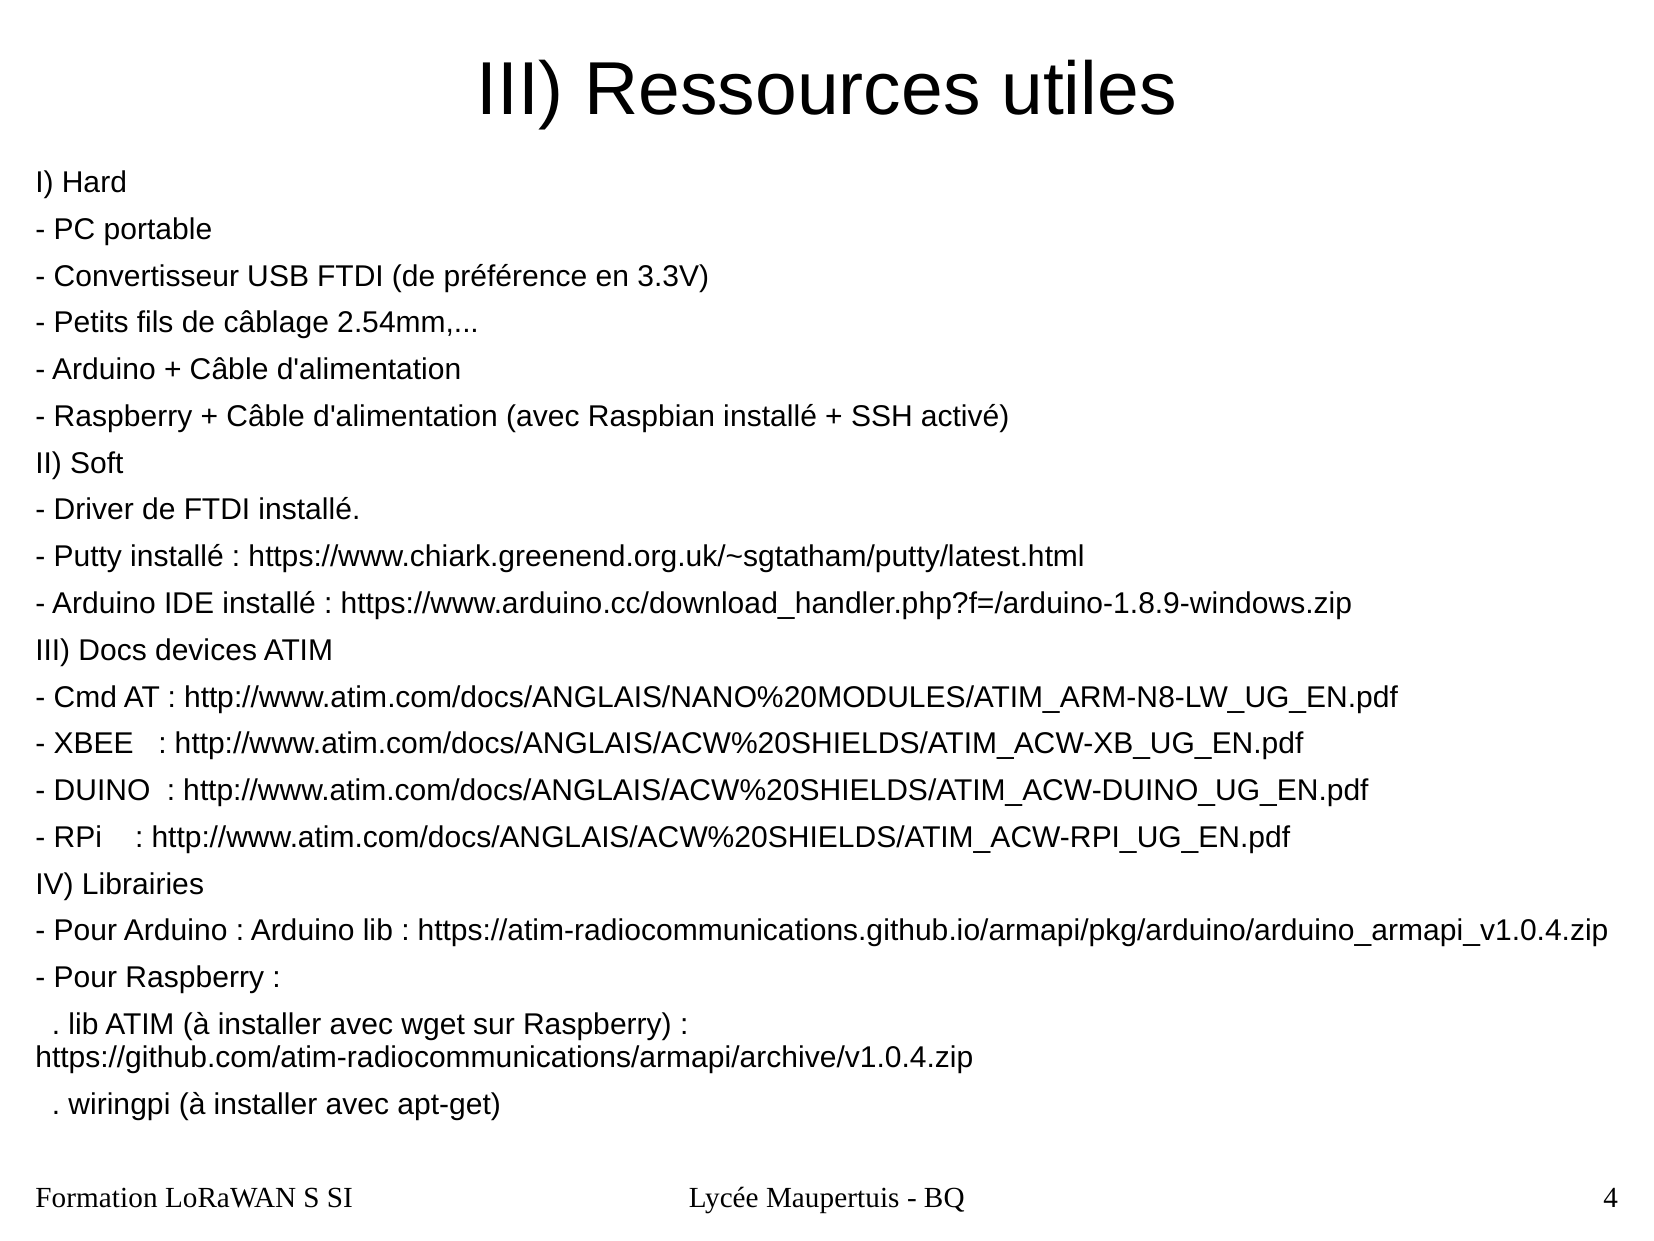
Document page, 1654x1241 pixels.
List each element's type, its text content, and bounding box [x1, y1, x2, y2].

list I) Hard - PC portable - Convertisseur USB FTDI (de préférence en 3.3V) - Petits fils de câblage 2.54mm,... - Arduino + Câble d'alimentation - Raspberry + Câble d'alimentation (avec Raspbian installé + SSH activé) II) Soft - Driver de FTDI installé. - Putty installé : https://www.chiark.greenend.org.uk/~sgtatham/putty/latest.html - Arduino IDE installé : https://www.arduino.cc/download_handler.php?f=/arduino-1.8.9-windows.zip III) Docs devices ATIM - Cmd AT : http://www.atim.com/docs/ANGLAIS/NANO%20MODULES/ATIM_ARM-N8-LW_UG_EN.pdf - XBEE : http://www.atim.com/docs/ANGLAIS/ACW%20SHIELDS/ATIM_ACW-XB_UG_EN.pdf - DUINO : http://www.atim.com/docs/ANGLAIS/ACW%20SHIELDS/ATIM_ACW-DUINO_UG_EN.pdf - RPi : http://www.atim.com/docs/ANGLAIS/ACW%20SHIELDS/ATIM_ACW-RPI_UG_EN.pdf IV) Librairies - Pour Arduino : Arduino lib : https://atim-radiocommunications.github.io/armapi/pkg/arduino/arduino_armapi_v1.0.4.zip - Pour Raspberry : . lib ATIM (à installer avec wget sur Raspberry) : https://github.com/atim-radiocommunications/armapi/archive/v1.0.4.zip . wiringpi (à installer avec apt-get) [35, 165, 1619, 1170]
title III) Ressources utiles [35, 35, 1619, 142]
